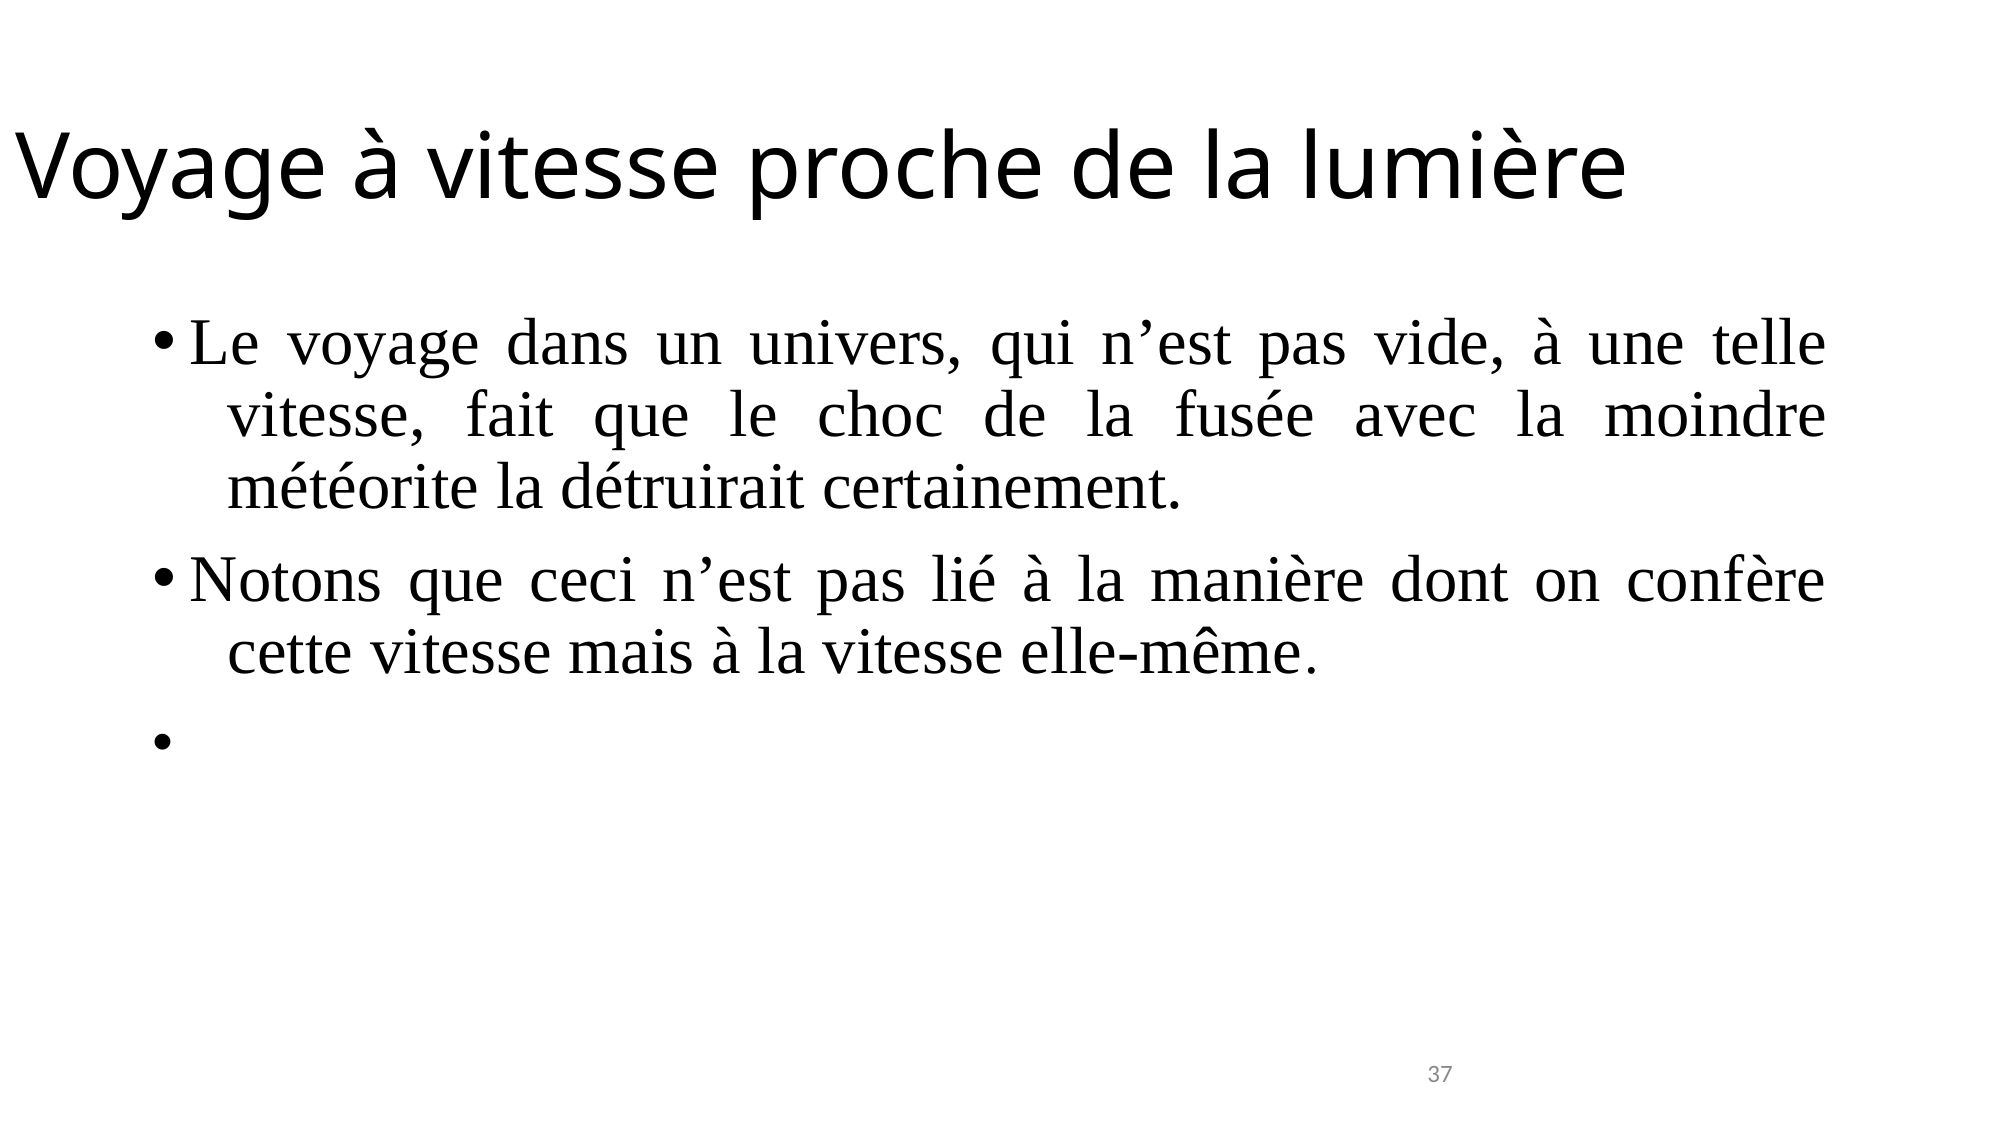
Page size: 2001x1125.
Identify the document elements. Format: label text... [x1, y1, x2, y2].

title Voyage à vitesse proche de la lumière [0, 59, 2000, 278]
list Le voyage dans un univers, qui n’est pas vide, à une telle vitesse, fait que le choc de la fusée avec la moindre météorite la détruirait certainement. Notons que ceci n’est pas lié à la manière dont on confère cette vitesse mais à la vitesse elle-même. [137, 299, 1863, 1014]
text_box [1412, 1042, 1863, 1103]
